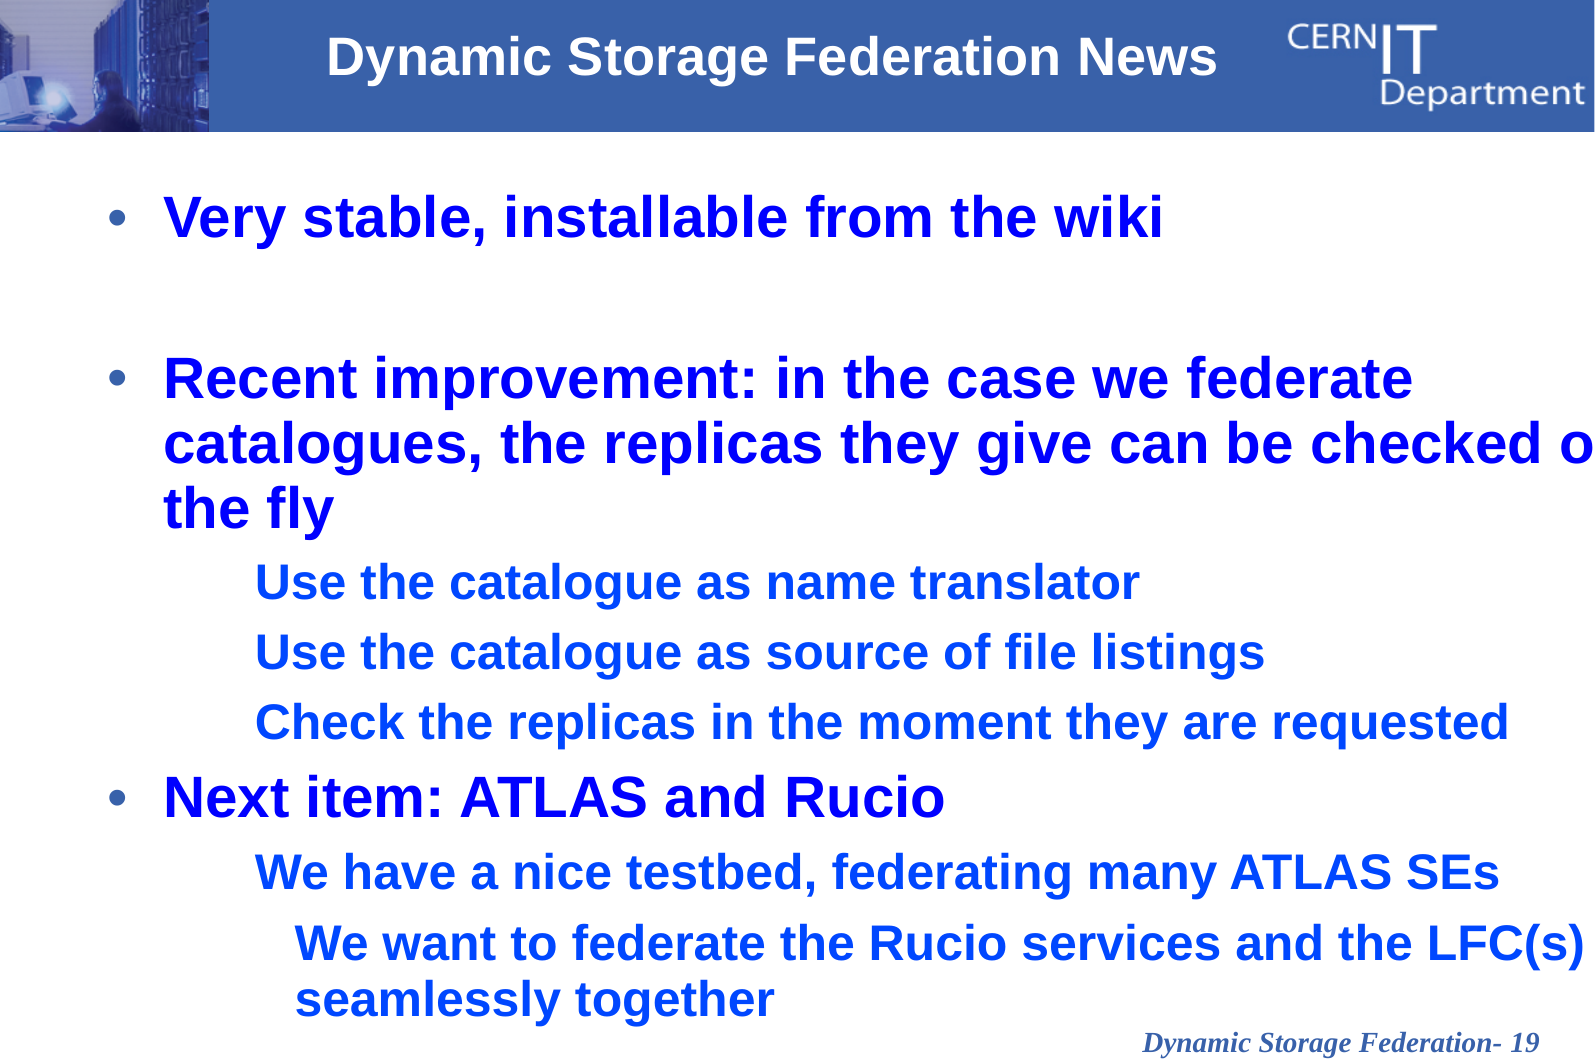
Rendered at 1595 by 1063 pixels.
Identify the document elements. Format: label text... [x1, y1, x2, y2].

text_box Very stable, installable from the wiki Recent improvement: in the case we federate catalogues, the replicas they give can be checked on the fly Use the catalogue as name translator Use the catalogue as source of file listings Check the replicas in the moment they are requested Next item: ATLAS and Rucio We have a nice testbed, federating many ATLAS SEs We want to federate the Rucio services and the LFC(s) seamlessly together [92, 177, 1595, 1063]
text_box Dynamic Storage Federation News [106, 19, 1441, 95]
picture [209, 0, 1595, 132]
